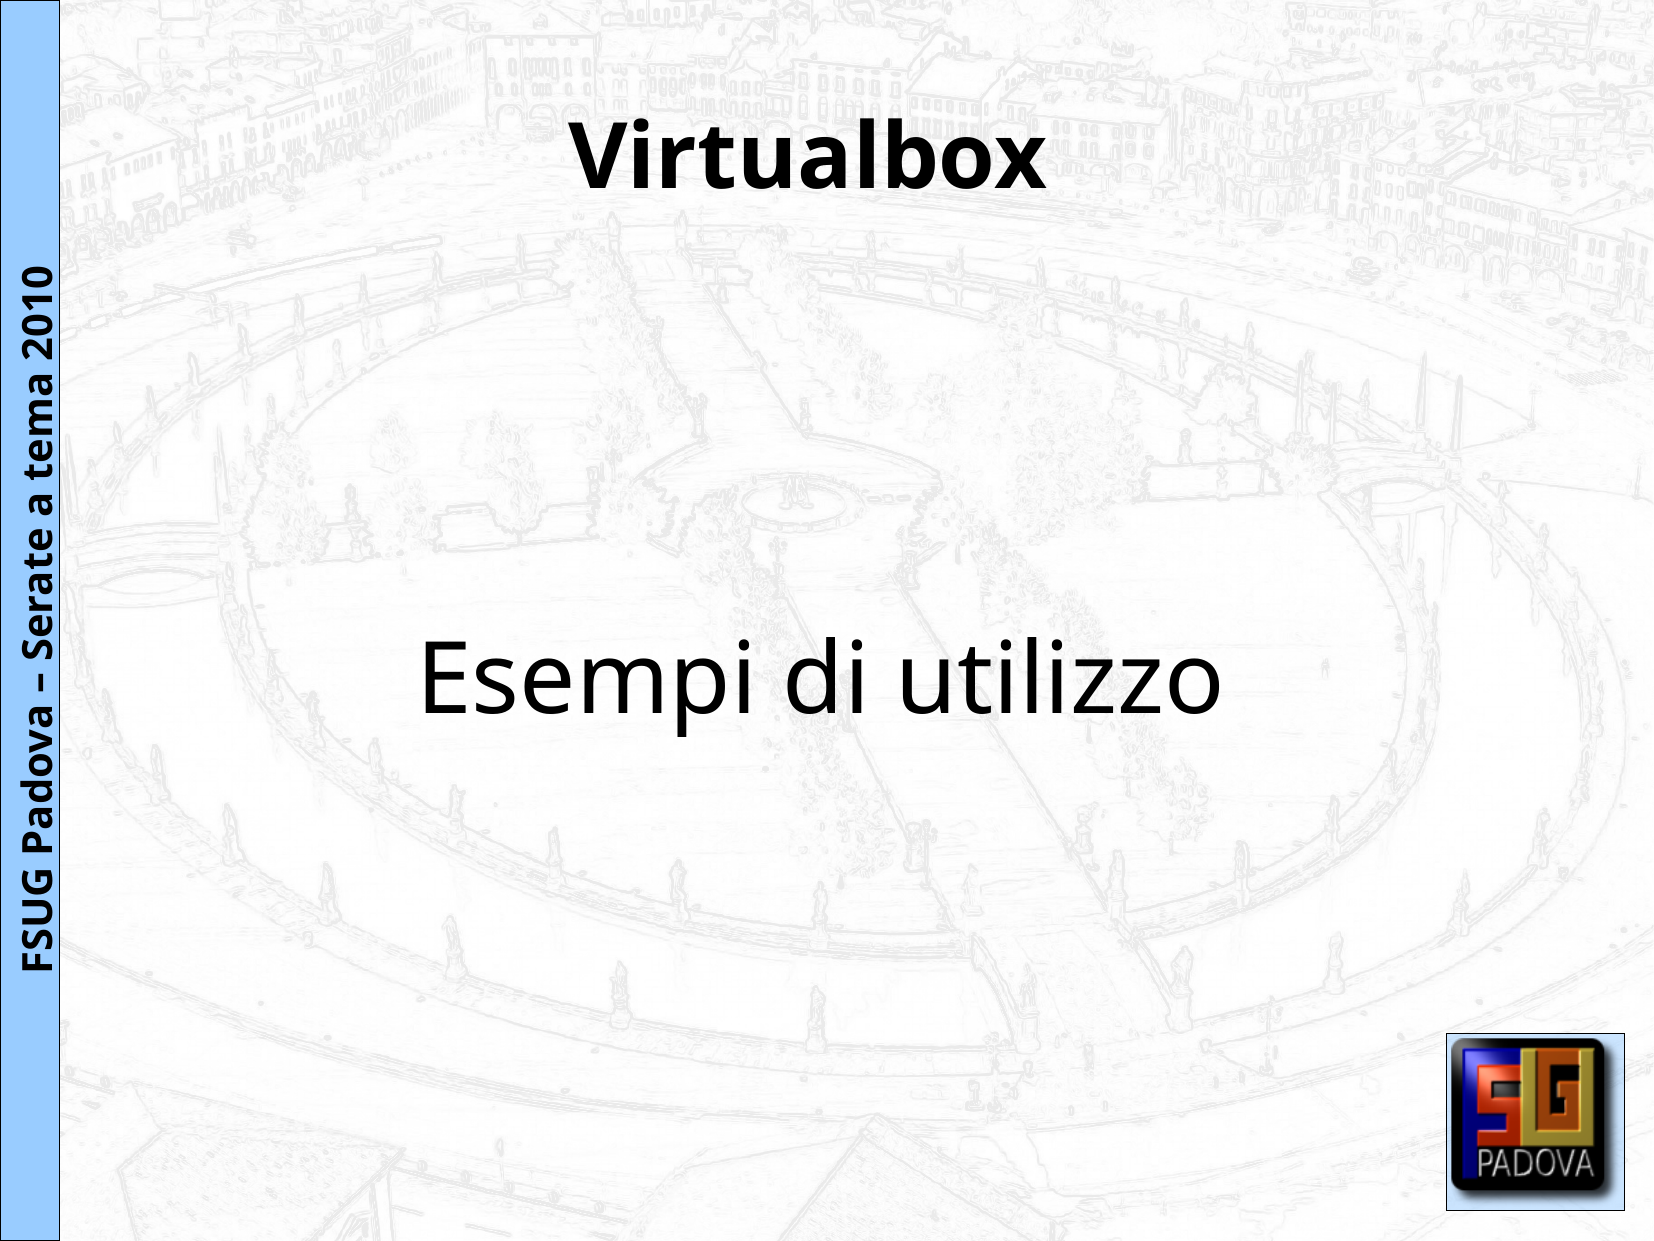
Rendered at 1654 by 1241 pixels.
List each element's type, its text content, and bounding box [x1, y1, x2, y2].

title Virtualbox [82, 49, 1571, 257]
text_box FSUG Padova – Serate a tema 2010 [0, 0, 60, 1241]
list Esempi di utilizzo [76, 606, 1565, 768]
picture [60, 0, 1654, 1241]
